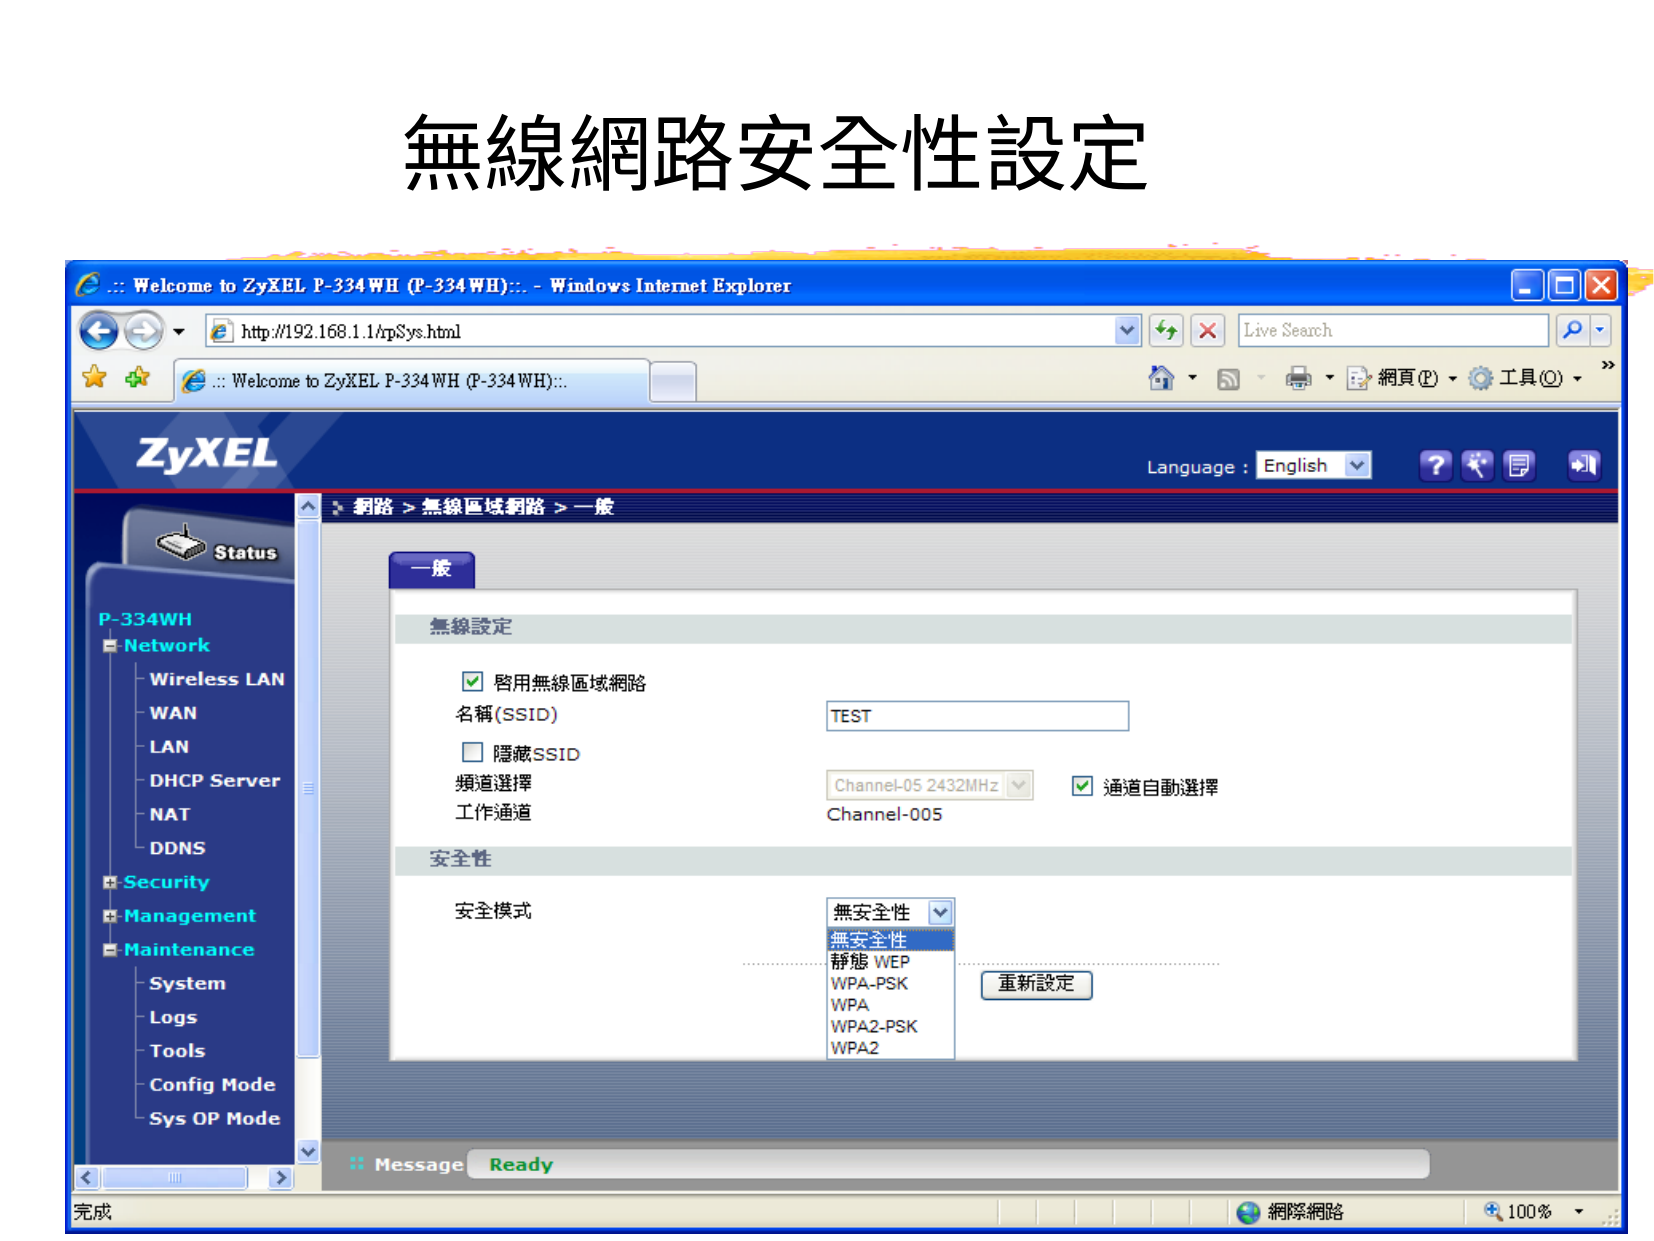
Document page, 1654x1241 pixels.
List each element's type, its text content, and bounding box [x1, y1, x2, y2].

picture [65, 237, 1654, 1234]
title 無線網路安全性設定 [73, 41, 1479, 249]
